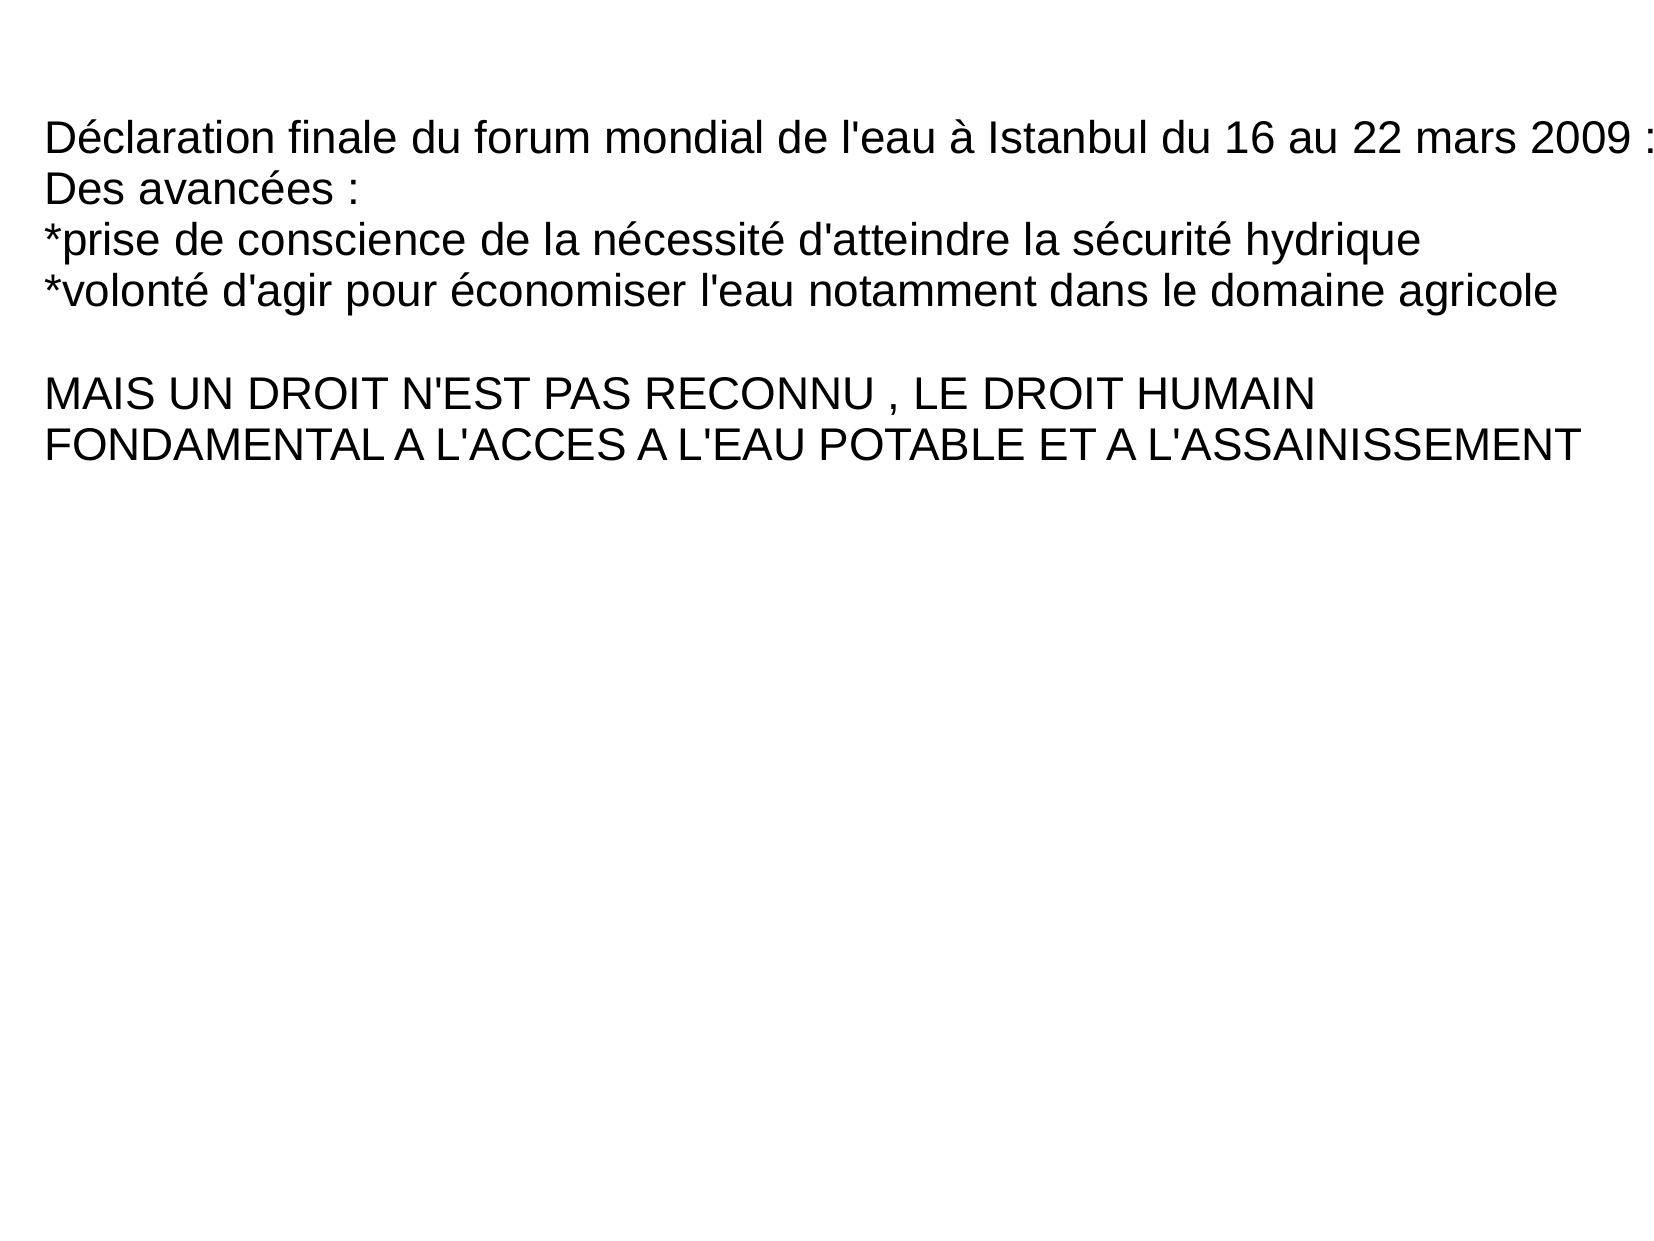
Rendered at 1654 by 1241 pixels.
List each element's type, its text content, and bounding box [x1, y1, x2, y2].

text_box Déclaration finale du forum mondial de l'eau à Istanbul du 16 au 22 mars 2009 : Des avancées : *prise de conscience de la nécessité d'atteindre la sécurité hydrique *volonté d'agir pour économiser l'eau notamment dans le domaine agricole MAIS UN DROIT N'EST PAS RECONNU , LE DROIT HUMAIN FONDAMENTAL A L'ACCES A L'EAU POTABLE ET A L'ASSAINISSEMENT [29, 104, 1654, 579]
